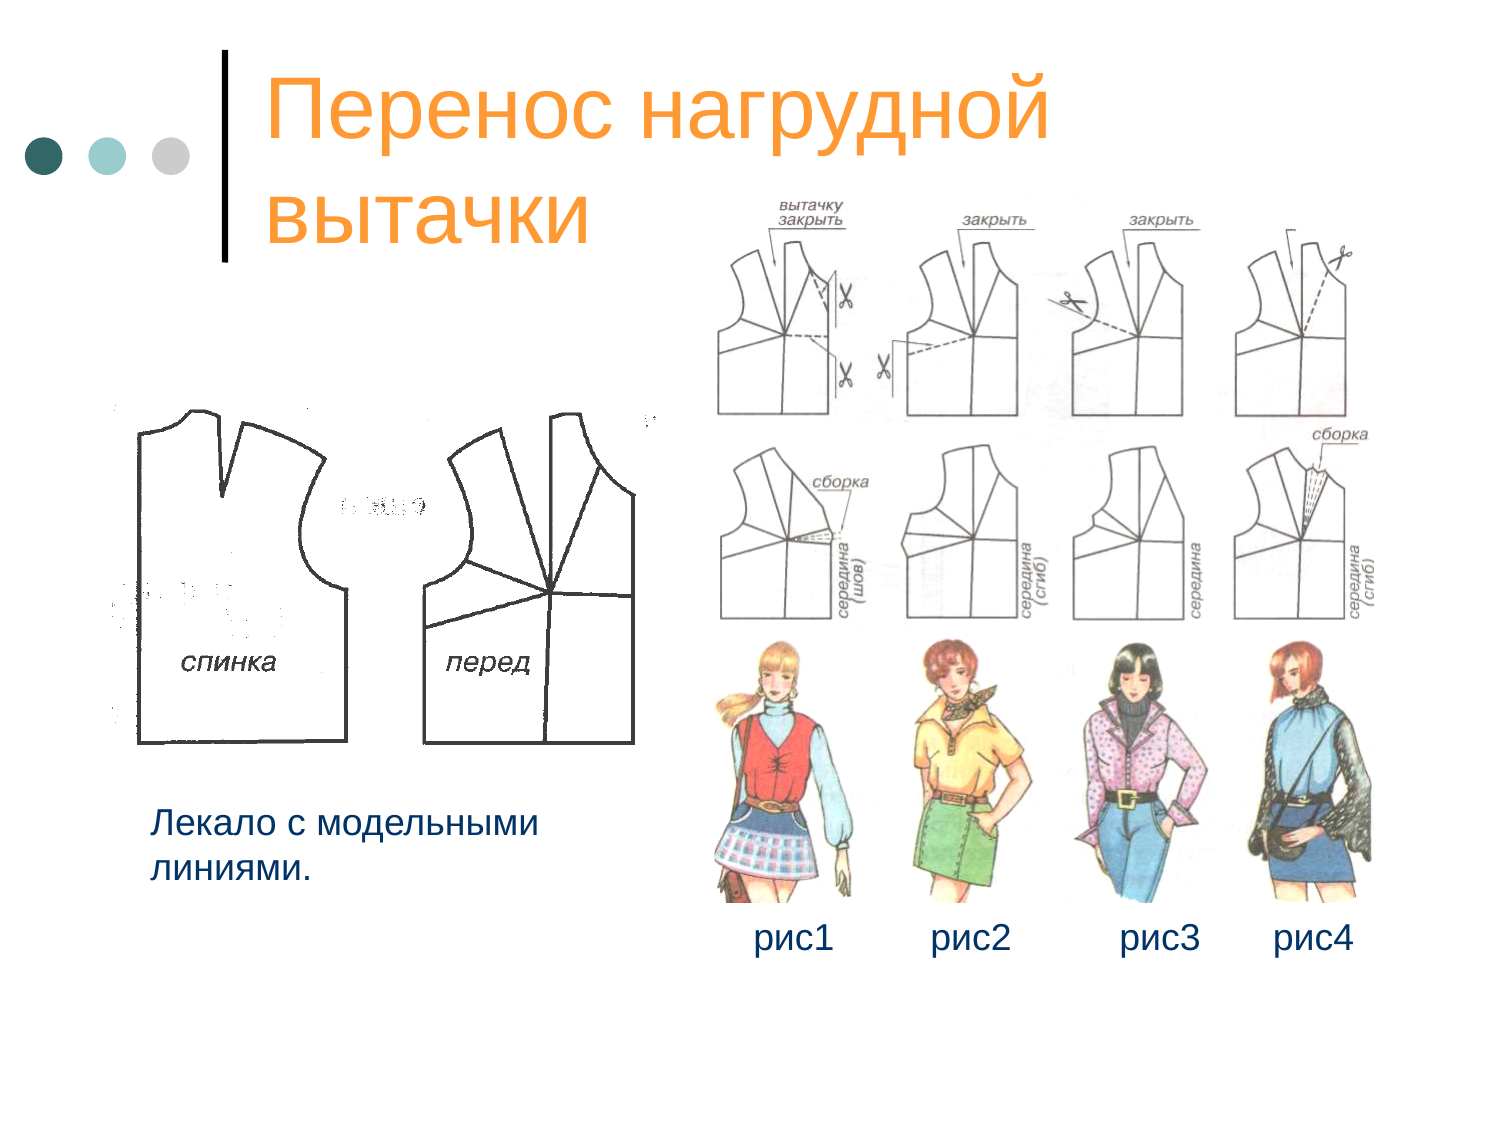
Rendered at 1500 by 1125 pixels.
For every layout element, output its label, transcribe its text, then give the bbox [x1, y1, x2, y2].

picture [714, 196, 1374, 903]
title Перенос нагрудной вытачки [249, 31, 1401, 282]
text_box рис3 [1104, 904, 1216, 966]
text_box рис1 [738, 904, 850, 966]
text_box Лекало с модельными линиями. [135, 790, 672, 896]
picture [112, 397, 656, 752]
text_box рис4 [1258, 904, 1370, 966]
text_box рис2 [915, 904, 1027, 966]
